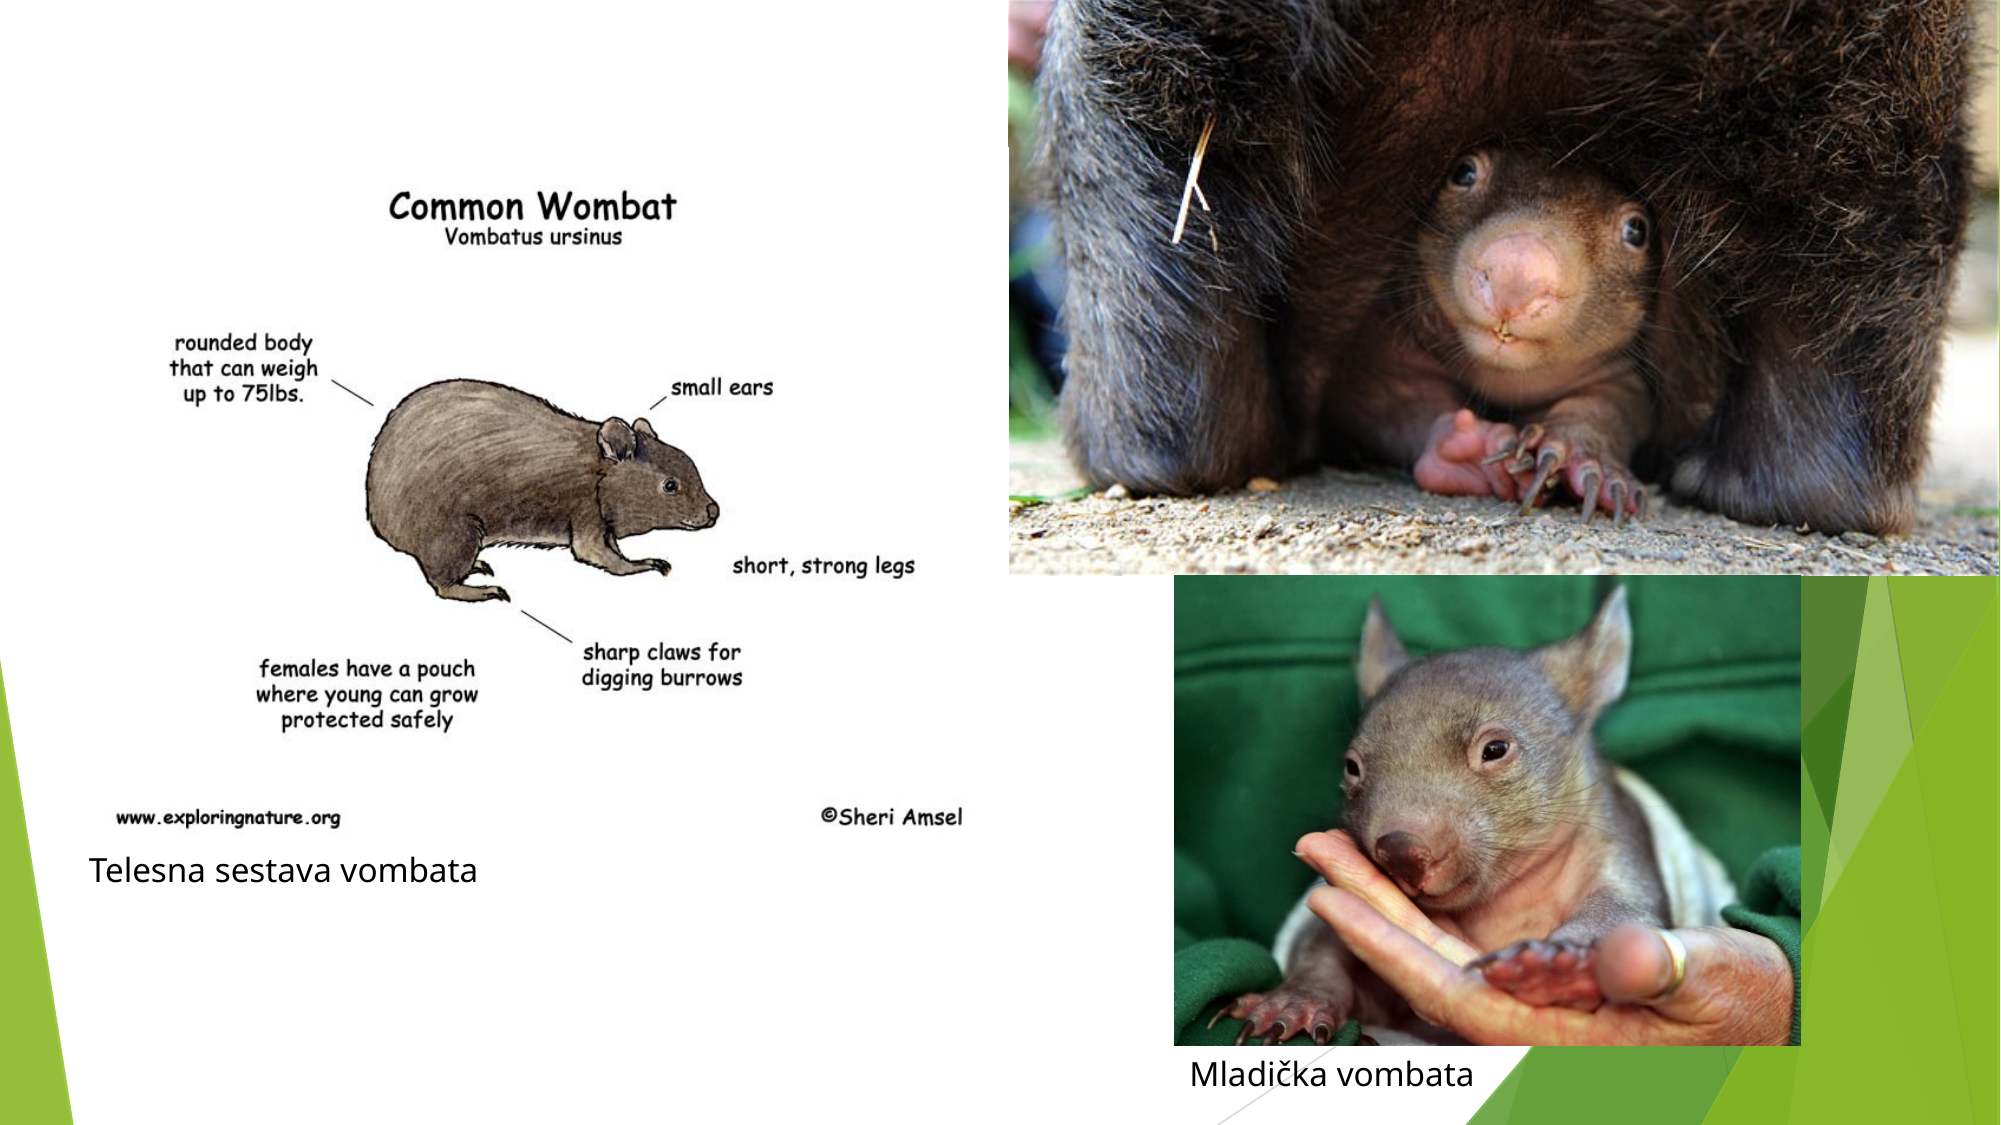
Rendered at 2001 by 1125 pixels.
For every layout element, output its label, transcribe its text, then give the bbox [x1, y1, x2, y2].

text_box Mladička vombata [1174, 1045, 1753, 1101]
text_box Telesna sestava vombata [74, 841, 888, 897]
picture [74, 0, 1999, 1046]
